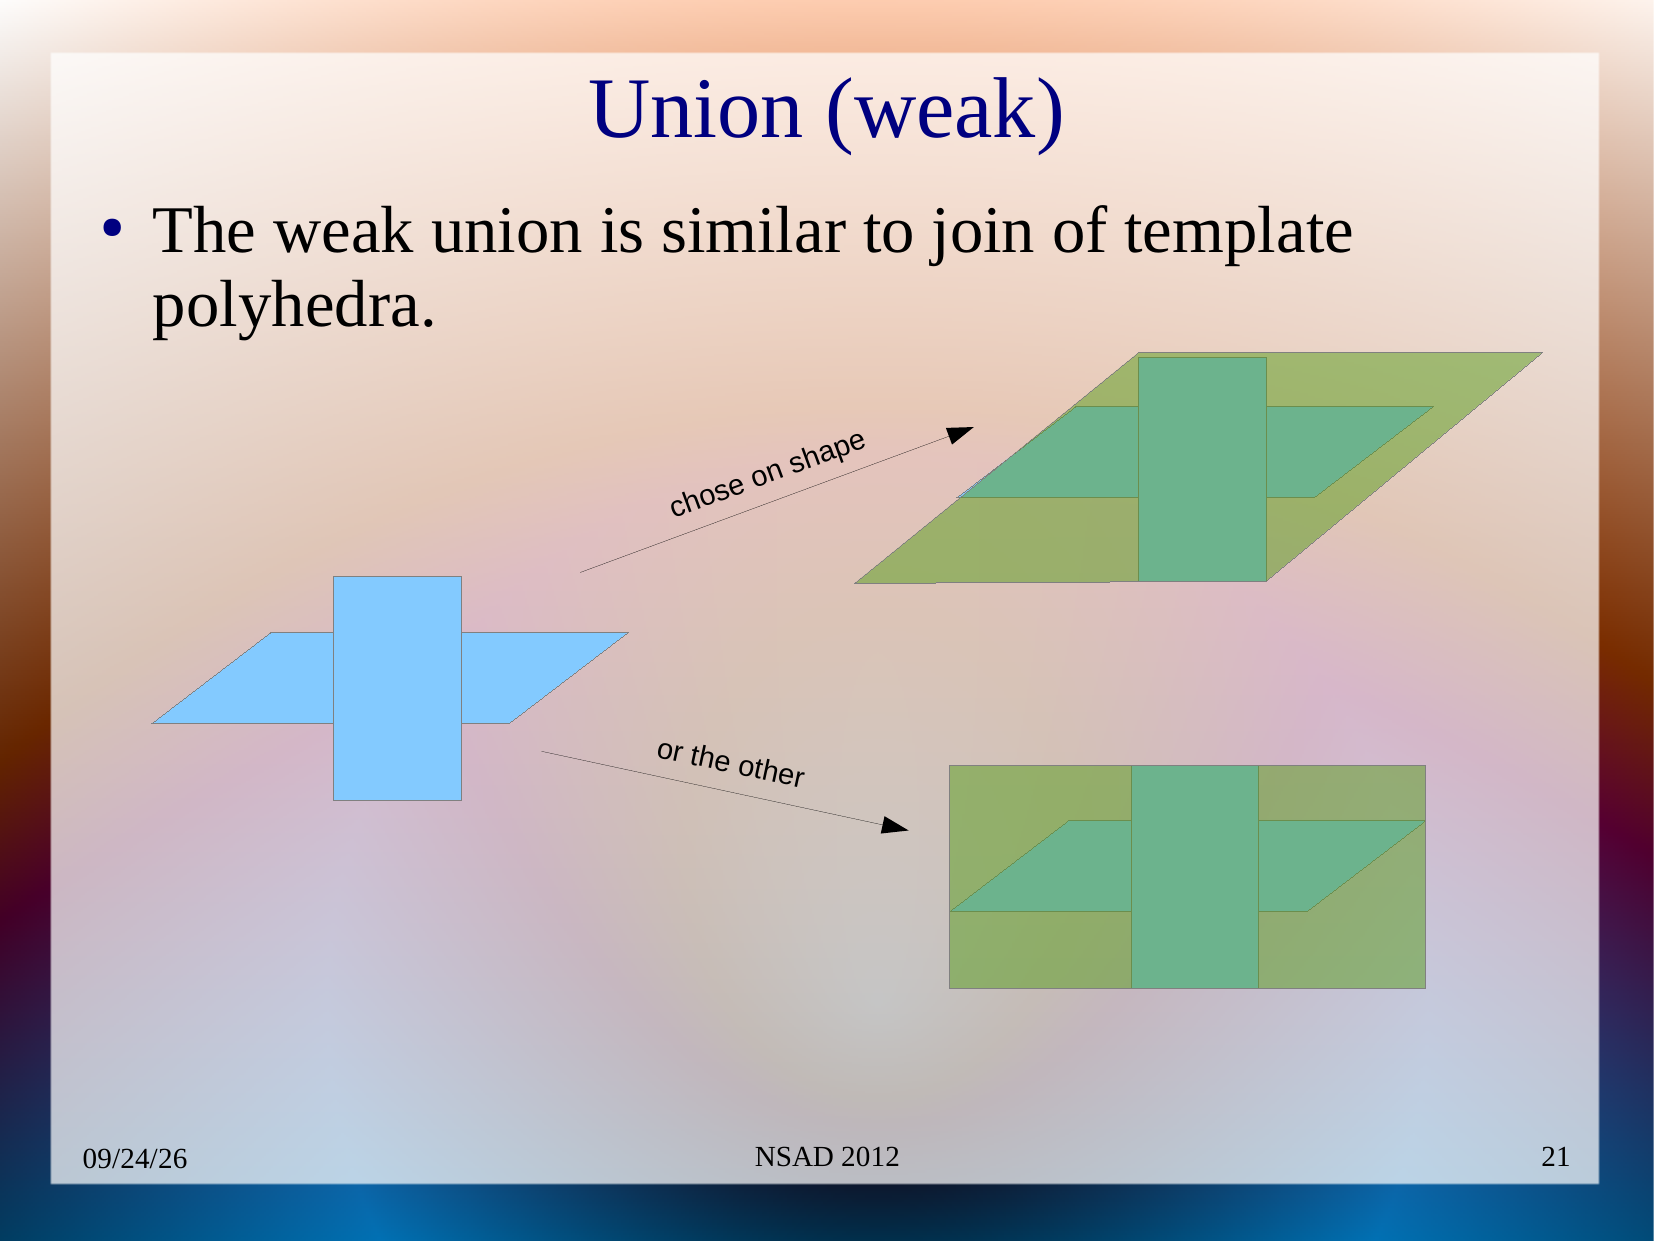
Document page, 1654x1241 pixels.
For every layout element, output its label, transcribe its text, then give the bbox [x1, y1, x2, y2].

picture [0, 0, 1654, 1241]
list The weak union is similar to join of template polyhedra. [82, 192, 1571, 1125]
text_box [151, 576, 629, 801]
title Union (weak) [82, 60, 1571, 156]
text_box [949, 765, 1426, 989]
text_box [854, 352, 1543, 584]
